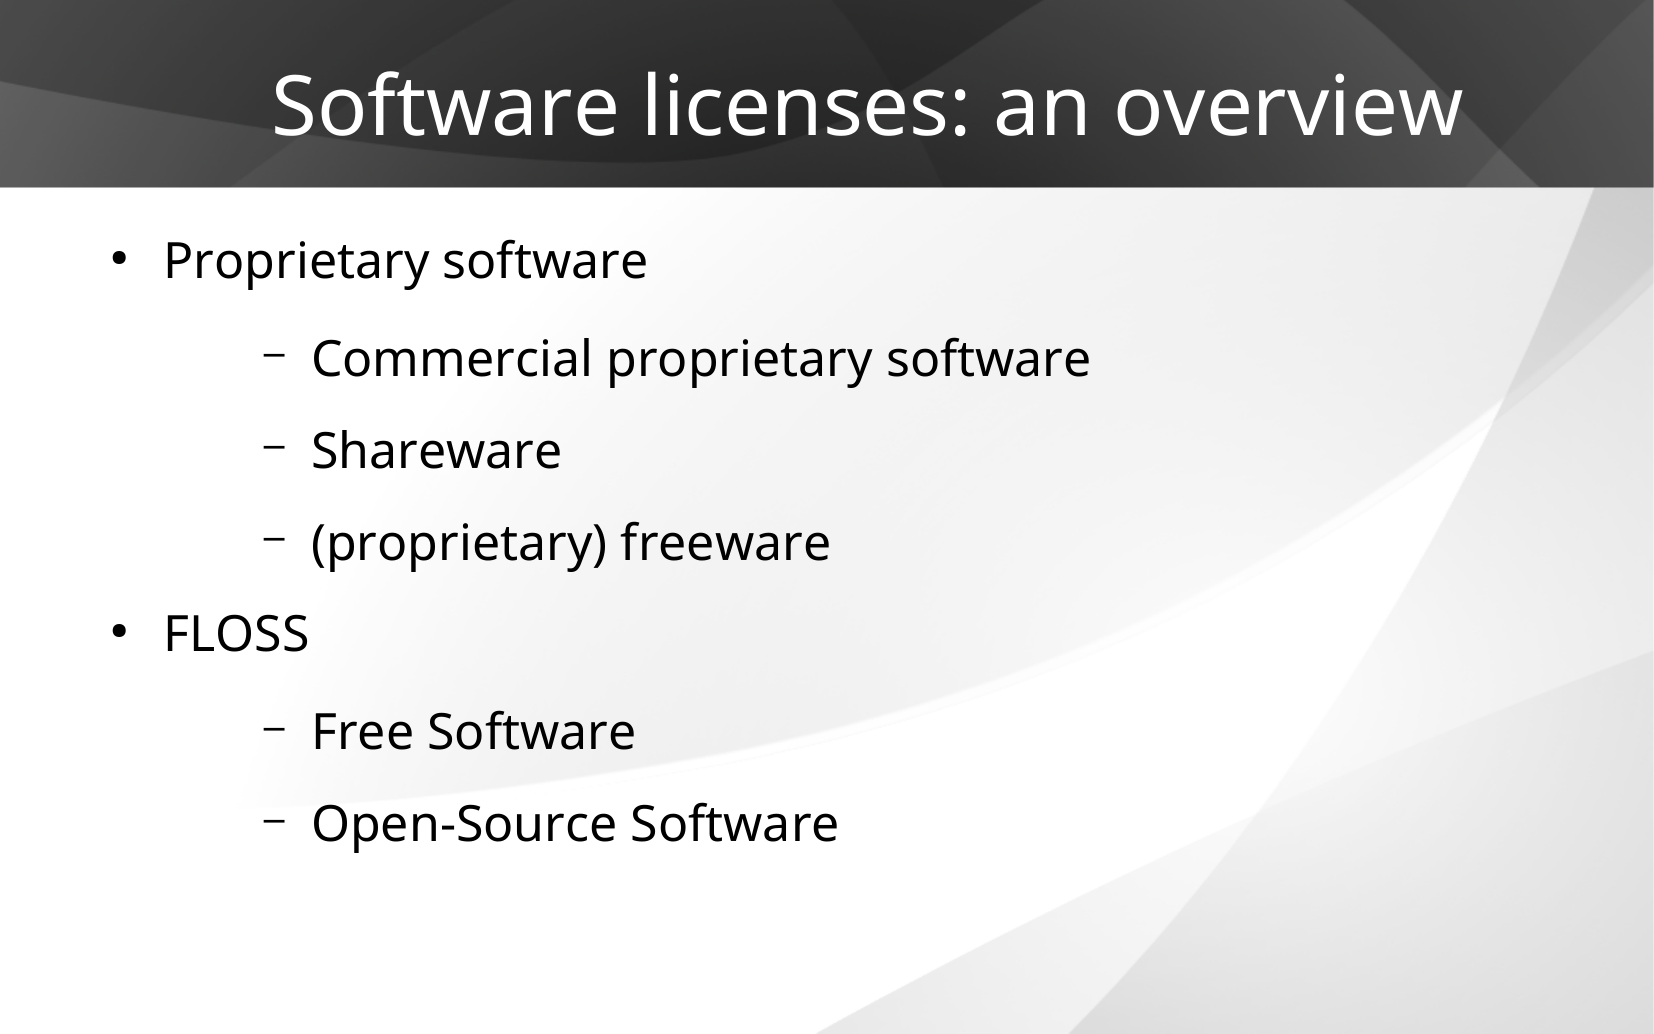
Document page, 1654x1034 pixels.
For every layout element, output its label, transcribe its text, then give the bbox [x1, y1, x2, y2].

title Software licenses: an overview [124, 0, 1613, 208]
list Proprietary software Commercial proprietary software Shareware (proprietary) freeware FLOSS Free Software Open-Source Software [75, 225, 1613, 1013]
picture [0, 0, 1654, 1034]
